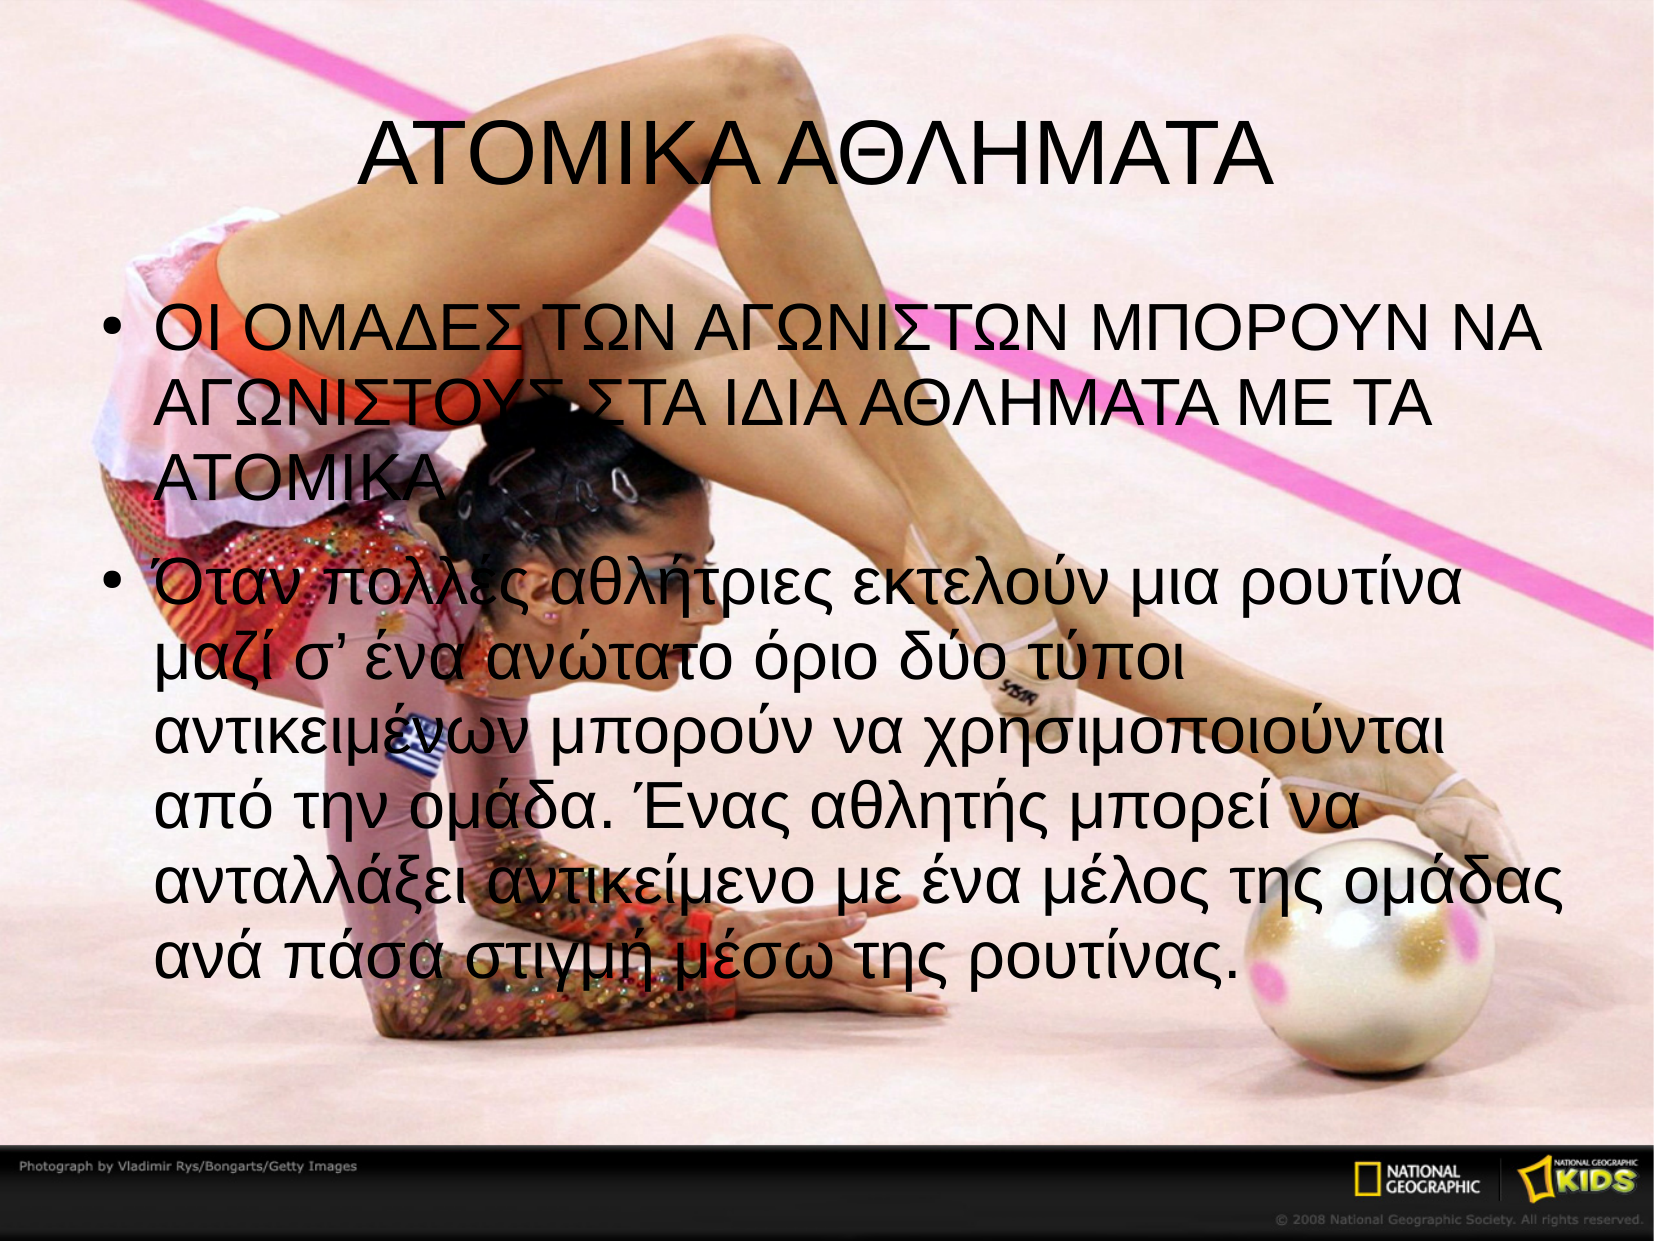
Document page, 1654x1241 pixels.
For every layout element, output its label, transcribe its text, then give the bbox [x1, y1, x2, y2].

title ΑΤΟΜΙΚΑ ΑΘΛΗΜΑΤΑ [82, 49, 1571, 257]
list ΟΙ ΟΜΑΔΕΣ ΤΩΝ ΑΓΩΝΙΣΤΩΝ ΜΠΟΡΟΥΝ ΝΑ ΑΓΩΝΙΣΤΟΥΣ ΣΤΑ ΙΔΙΑ ΑΘΛΗΜΑΤΑ ΜΕ ΤΑ ΑΤΟΜΙΚΑ Όταν πολλές αθλήτριες εκτελούν μια ρουτίνα μαζί σ’ ένα ανώτατο όριο δύο τύποι αντικειμένων μπορούν να χρησιμοποιούνται από την ομάδα. Ένας αθλητής μπορεί να ανταλλάξει αντικείμενο με ένα μέλος της ομάδας ανά πάσα στιγμή μέσω της ρουτίνας. [82, 290, 1571, 1109]
picture [0, 0, 1654, 1241]
